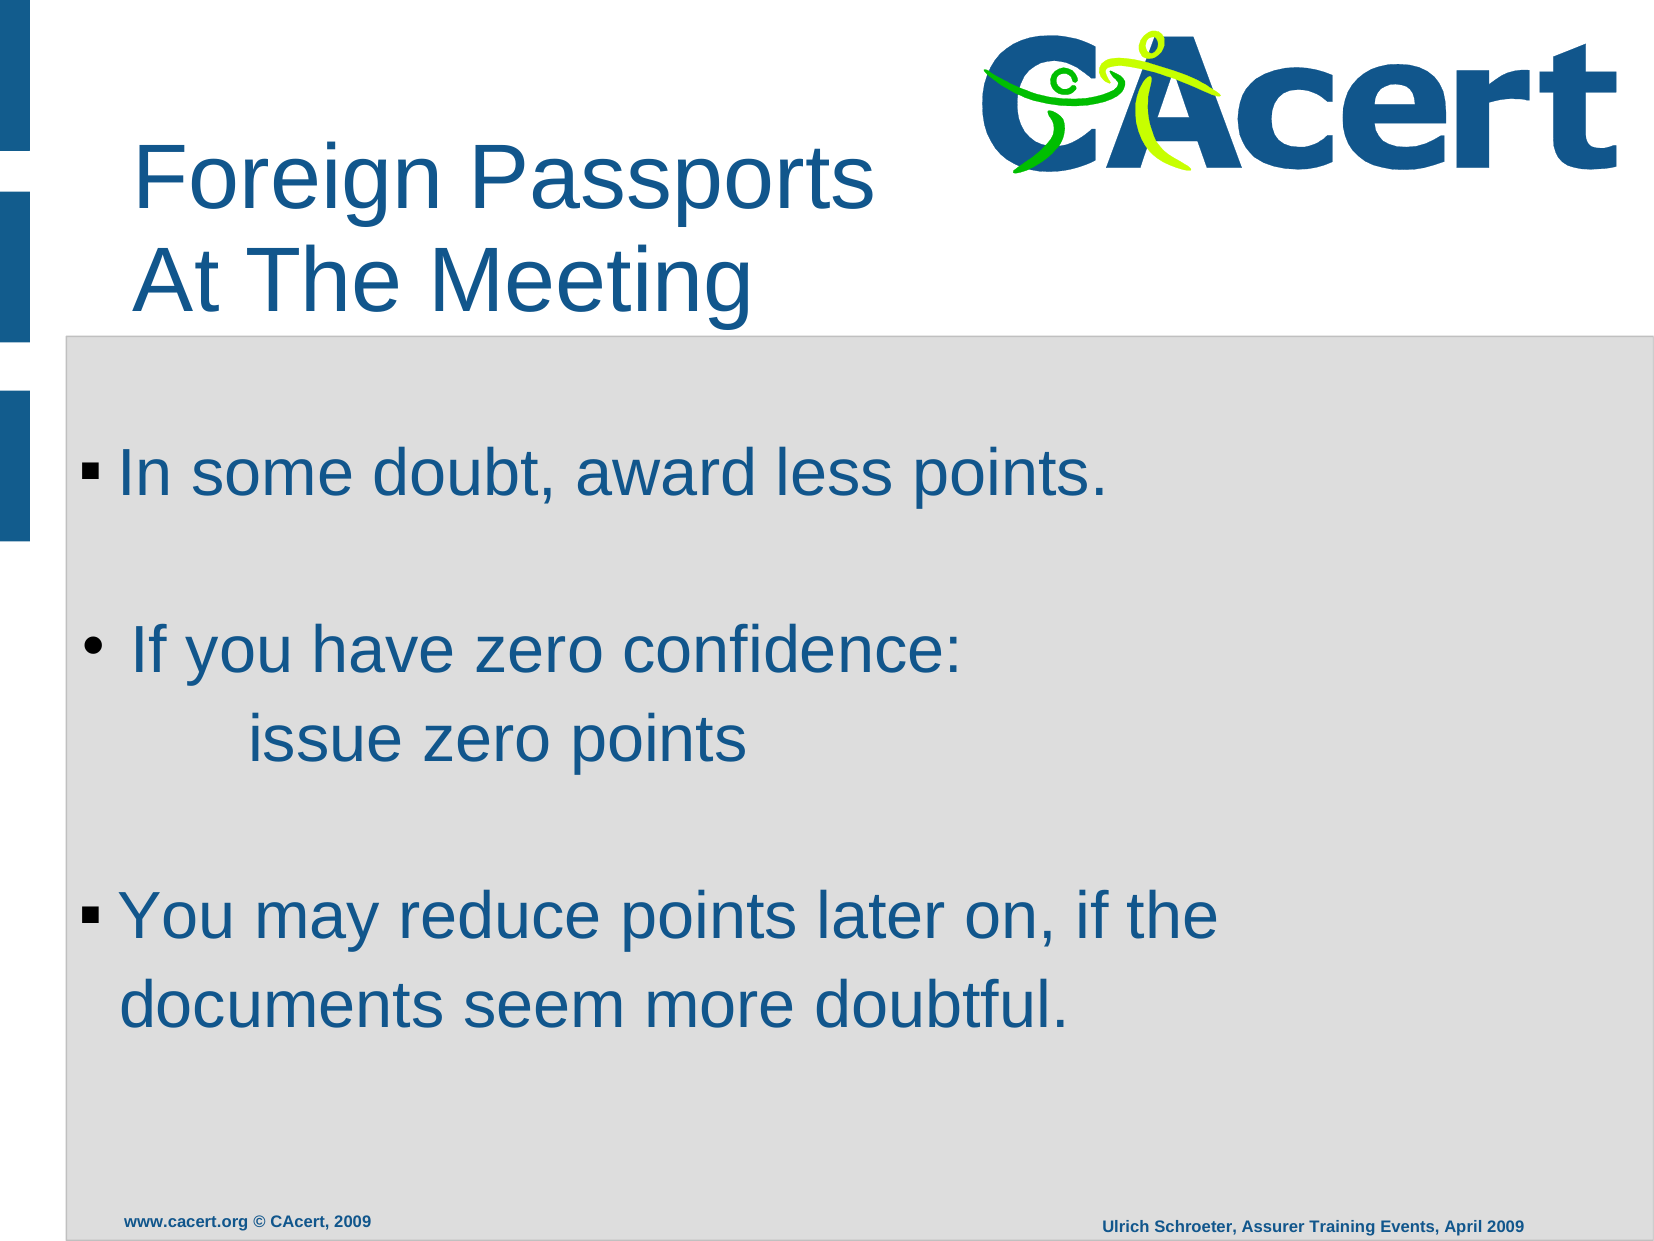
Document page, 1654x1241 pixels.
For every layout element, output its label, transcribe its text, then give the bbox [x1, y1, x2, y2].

text_box In some doubt, award less points. If you have zero confidence: issue zero points You may reduce points later on, if the documents seem more doubtful. [67, 413, 1236, 1050]
text_box Foreign Passports At The Meeting [118, 118, 893, 339]
